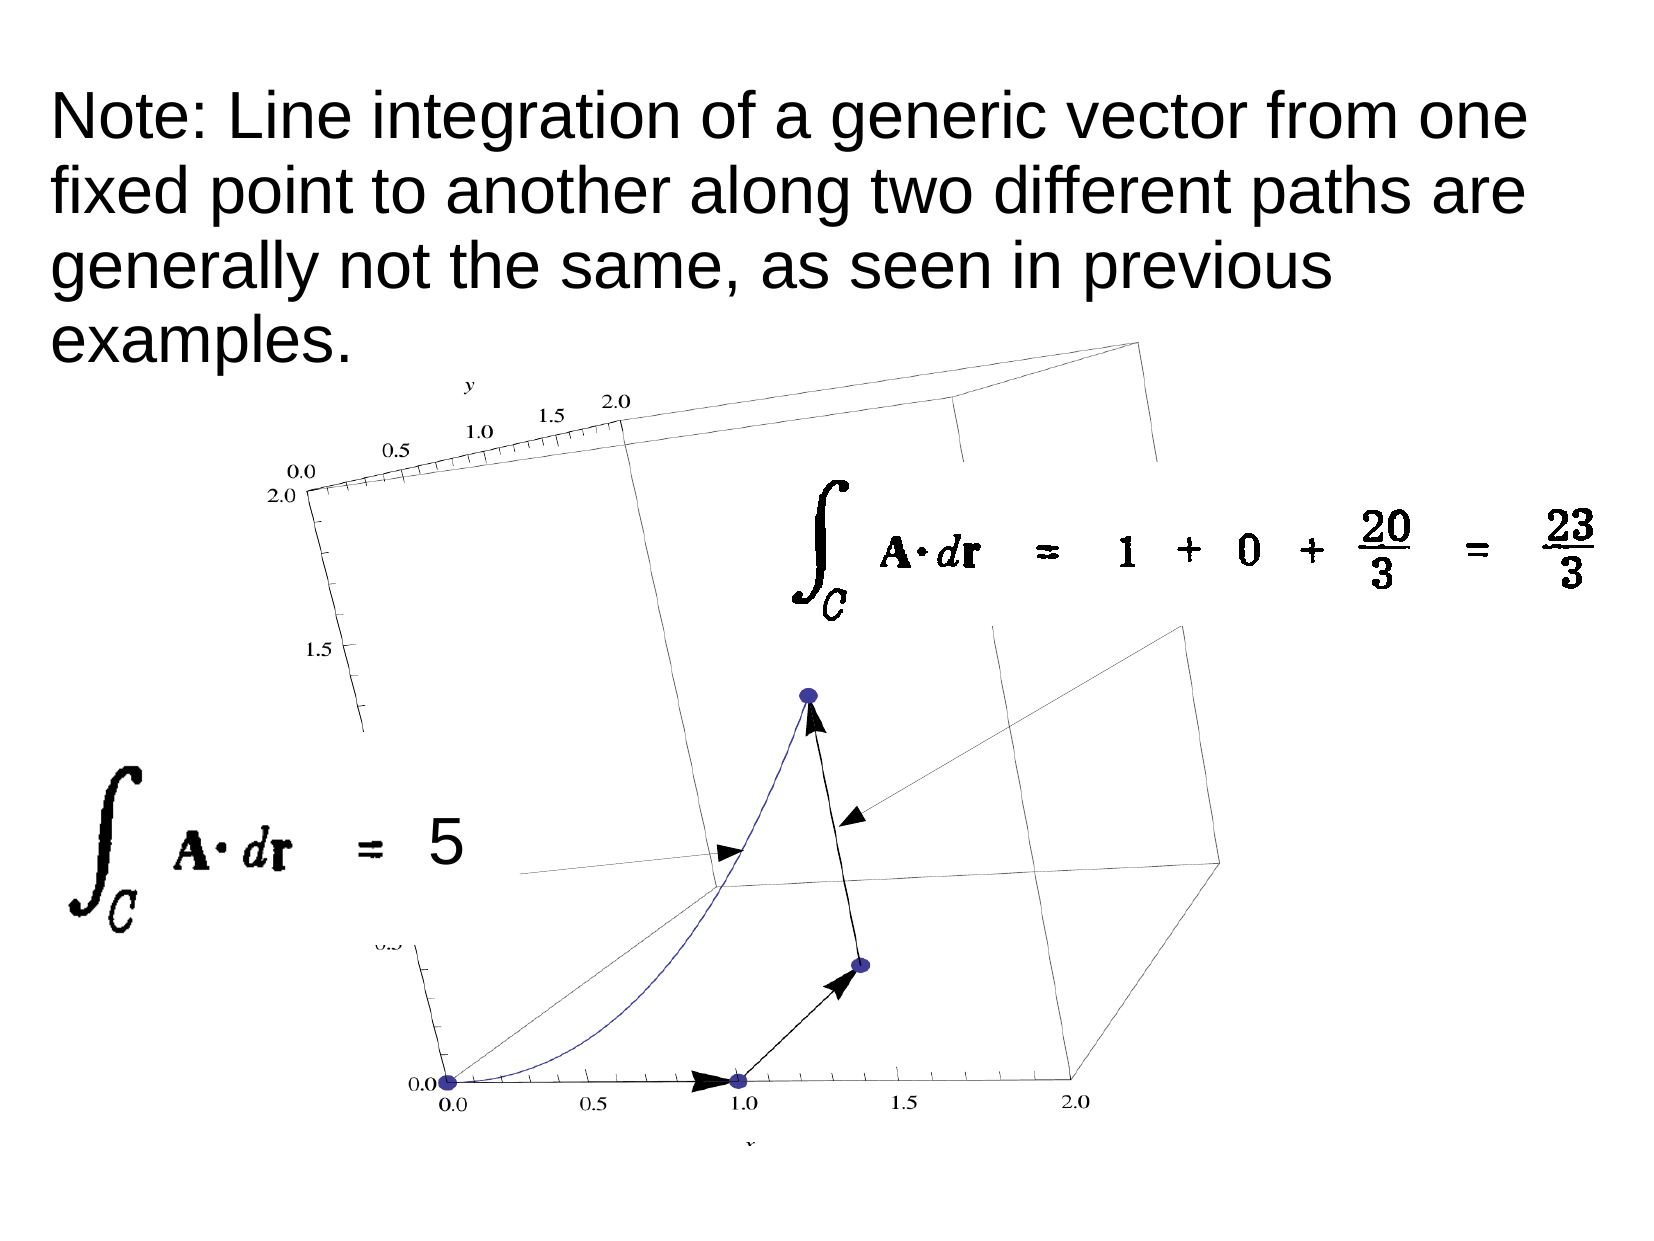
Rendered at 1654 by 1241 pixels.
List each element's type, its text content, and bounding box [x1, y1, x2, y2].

text_box Note: Line integration of a generic vector from one fixed point to another along two different paths are generally not the same, as seen in previous examples. [35, 70, 1607, 385]
picture [35, 385, 1630, 1146]
text_box 5 [413, 796, 697, 898]
